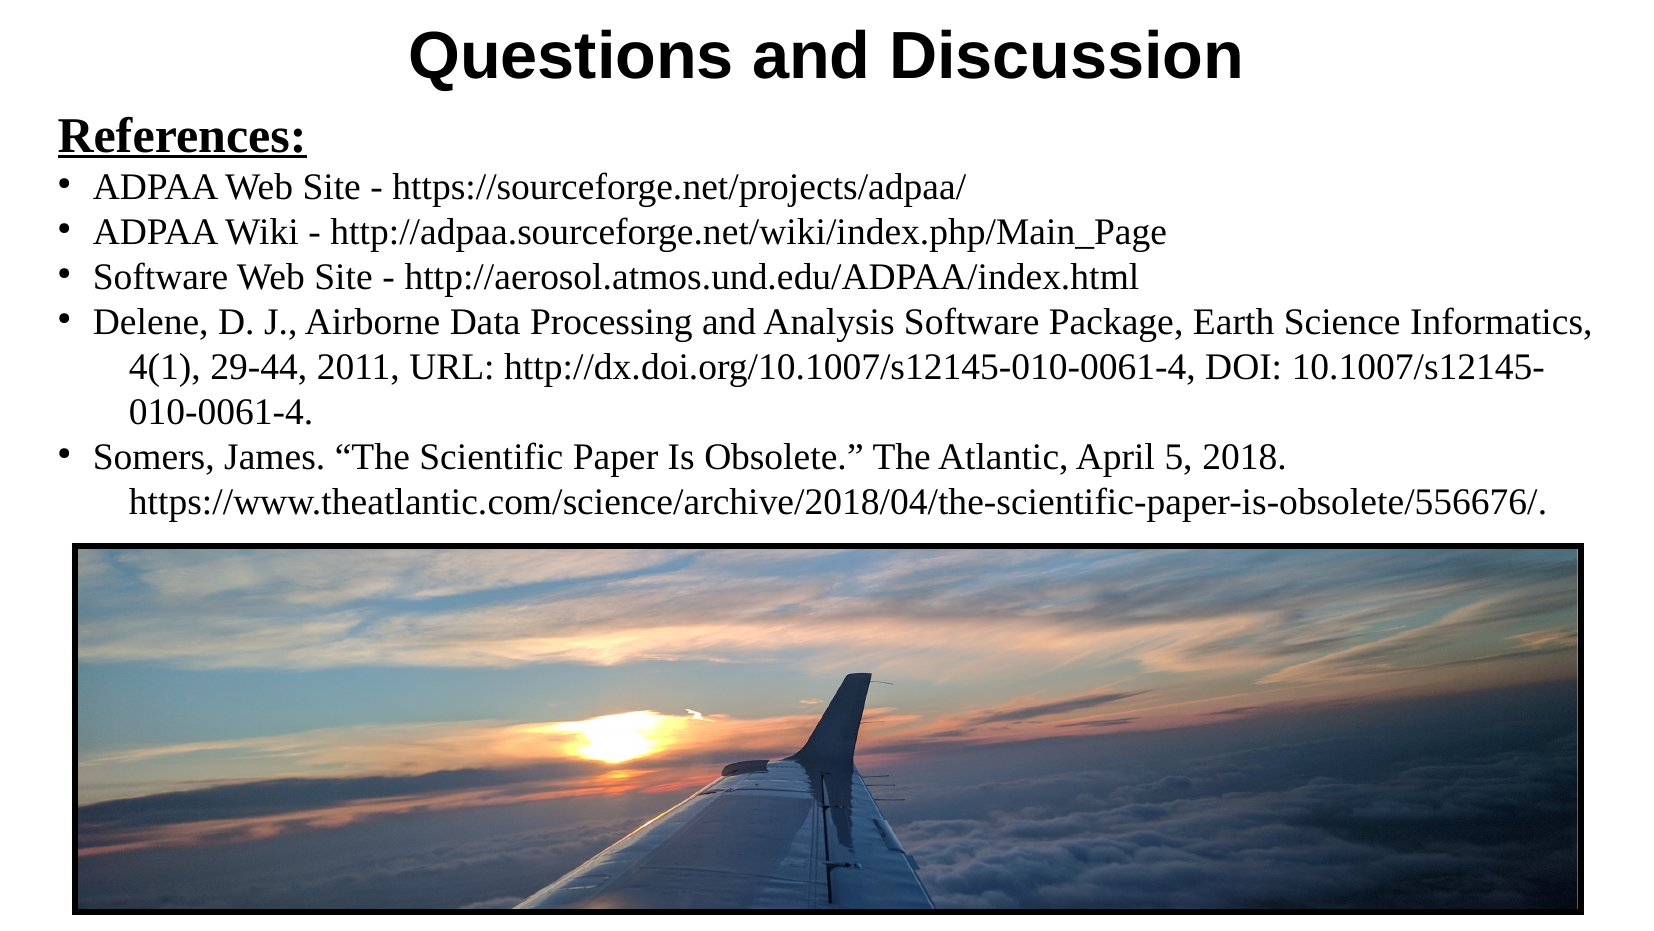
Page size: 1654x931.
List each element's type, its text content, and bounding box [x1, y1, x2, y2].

text_box References: ADPAA Web Site - https://sourceforge.net/projects/adpaa/ ADPAA Wiki - http://adpaa.sourceforge.net/wiki/index.php/Main_Page Software Web Site - http://aerosol.atmos.und.edu/ADPAA/index.html Delene, D. J., Airborne Data Processing and Analysis Software Package, Earth Science Informatics, 4(1), 29-44, 2011, URL: http://dx.doi.org/10.1007/s12145-010-0061-4, DOI: 10.1007/s12145-010-0061-4. Somers, James. “The Scientific Paper Is Obsolete.” The Atlantic, April 5, 2018. https://www.theatlantic.com/science/archive/2018/04/the-scientific-paper-is-obsolete/556676/. [51, 99, 1621, 516]
picture [77, 549, 1578, 910]
text_box Questions and Discussion [0, 7, 1654, 96]
